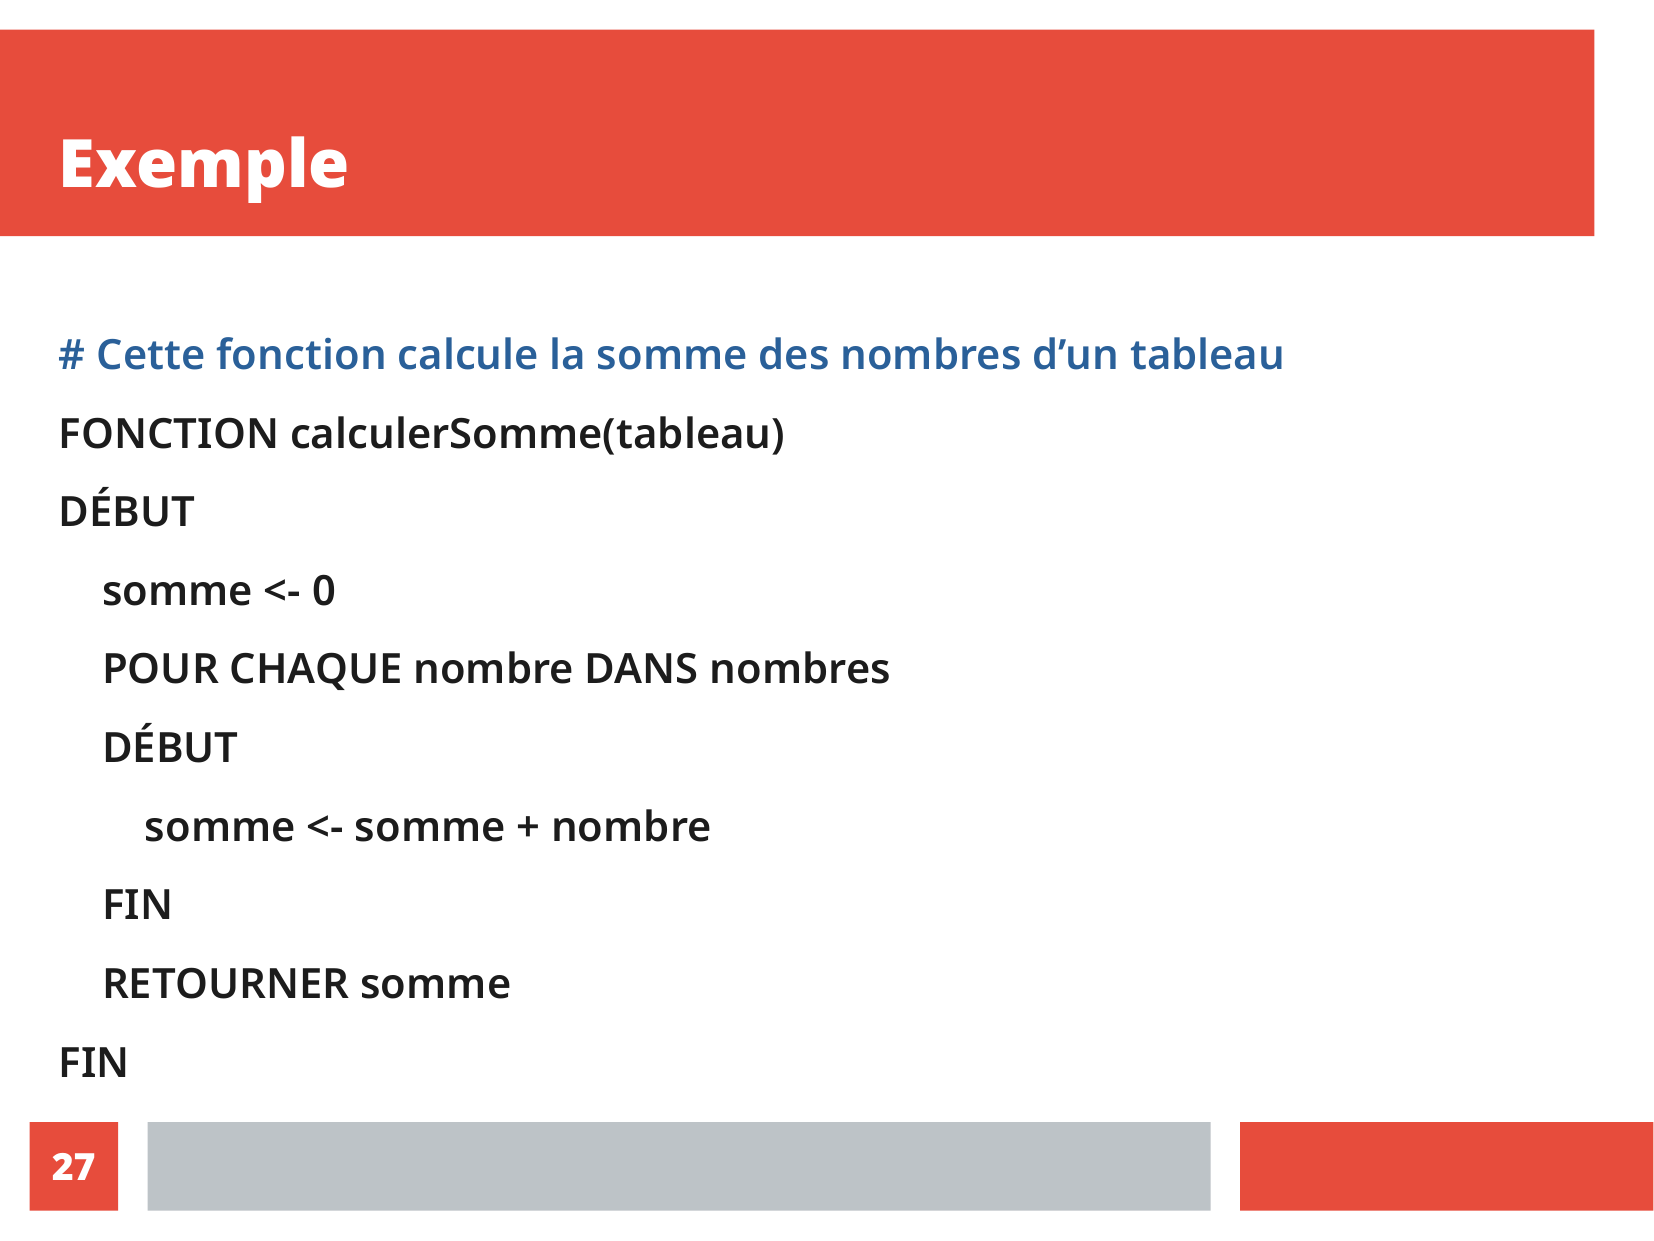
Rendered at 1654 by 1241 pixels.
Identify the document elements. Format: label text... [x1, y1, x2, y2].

title Exemple [59, 59, 1595, 207]
list # Cette fonction calcule la somme des nombres d’un tableau FONCTION calculerSomme(tableau) DÉBUT somme <- 0 POUR CHAQUE nombre DANS nombres DÉBUT somme <- somme + nombre FIN RETOURNER somme FIN [59, 324, 1565, 1093]
